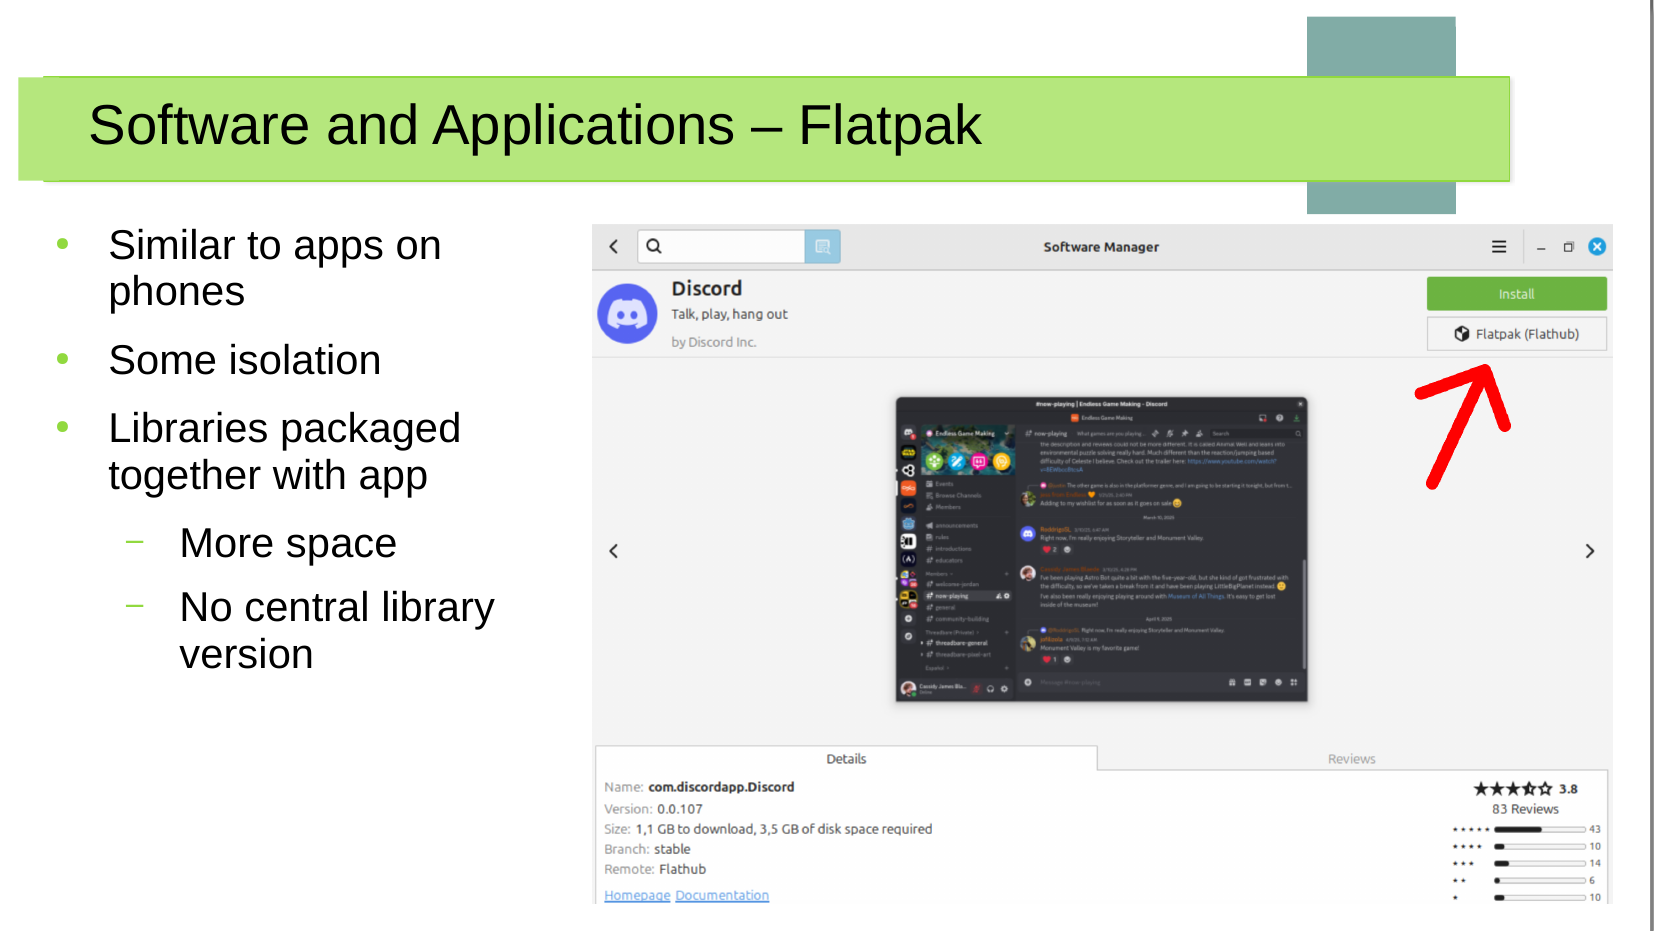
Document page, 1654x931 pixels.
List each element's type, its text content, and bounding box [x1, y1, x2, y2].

title Software and Applications – Flatpak [88, 73, 1506, 178]
list Similar to apps on phones Some isolation Libraries packaged together with app More space No central library version [37, 221, 563, 901]
picture [592, 224, 1613, 904]
